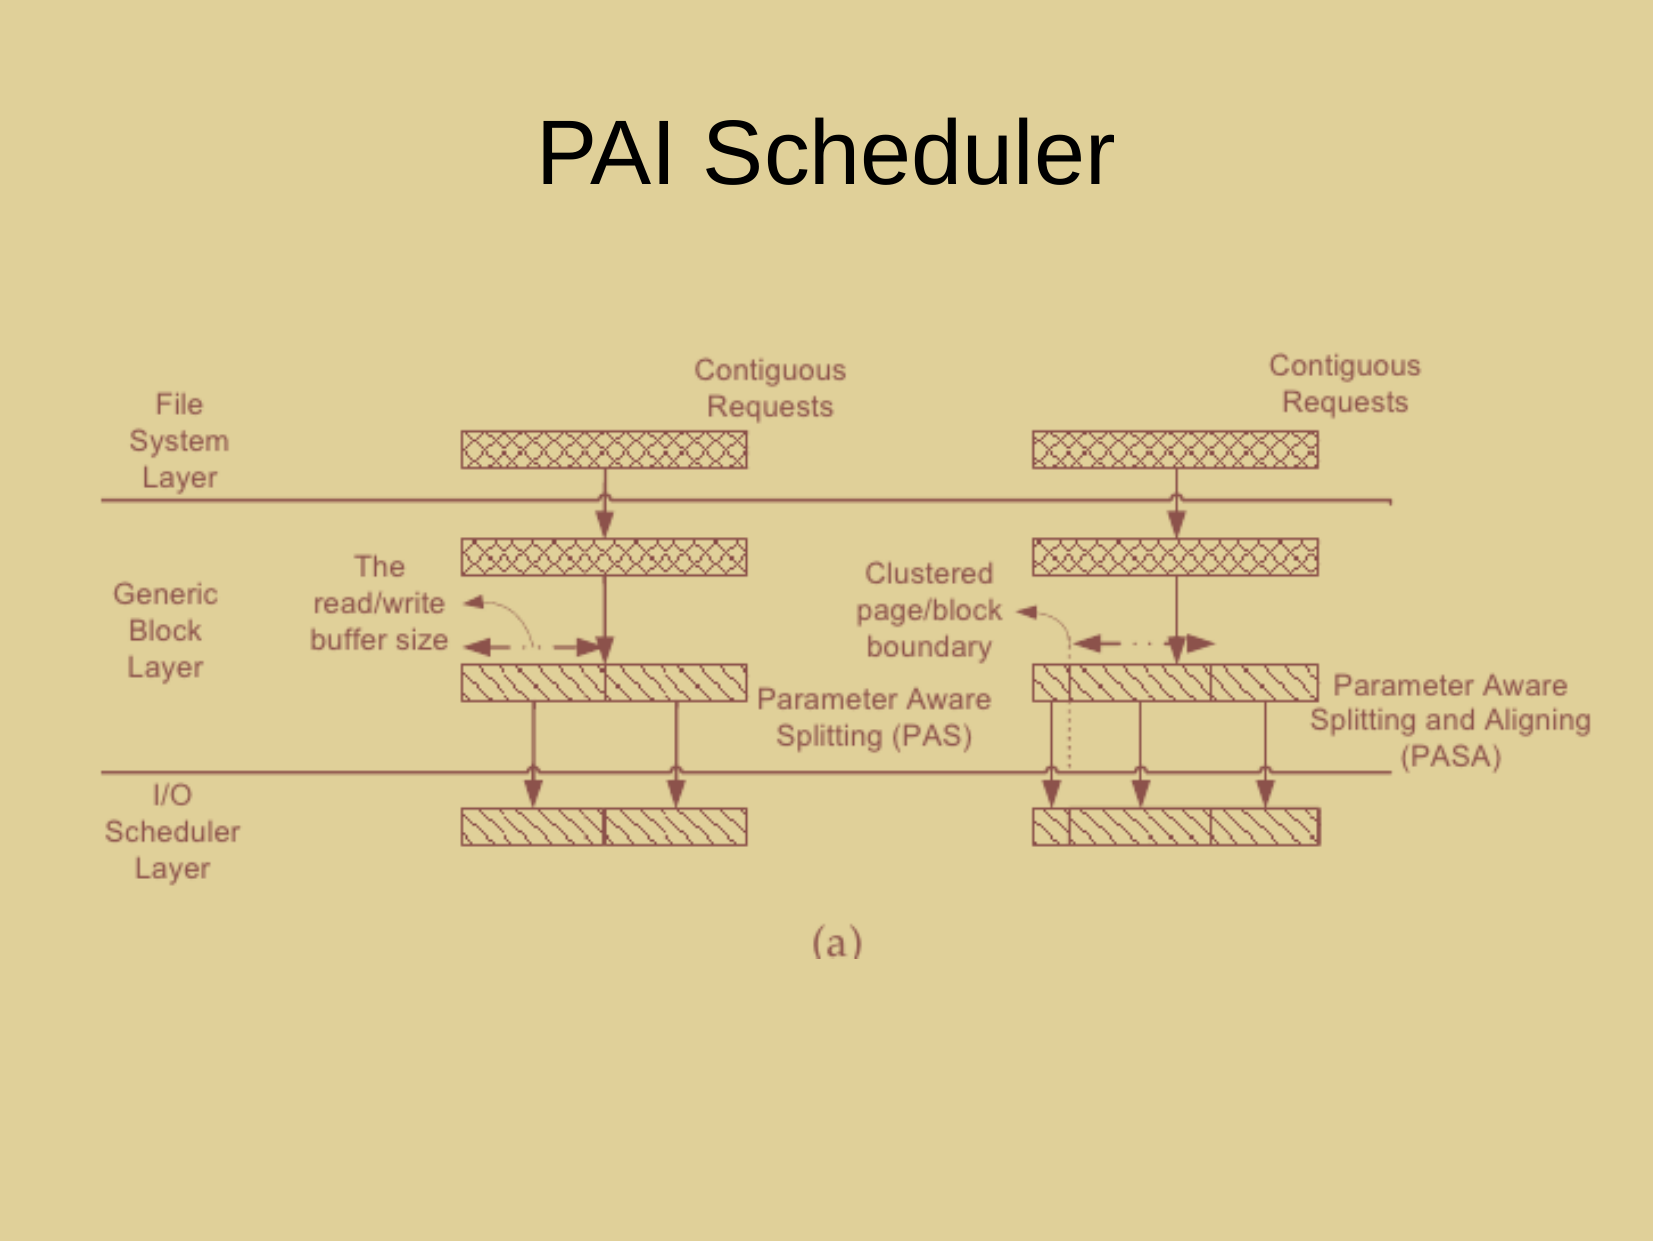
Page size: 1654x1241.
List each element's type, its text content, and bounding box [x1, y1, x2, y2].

picture [95, 296, 1595, 959]
title PAI Scheduler [82, 49, 1571, 257]
